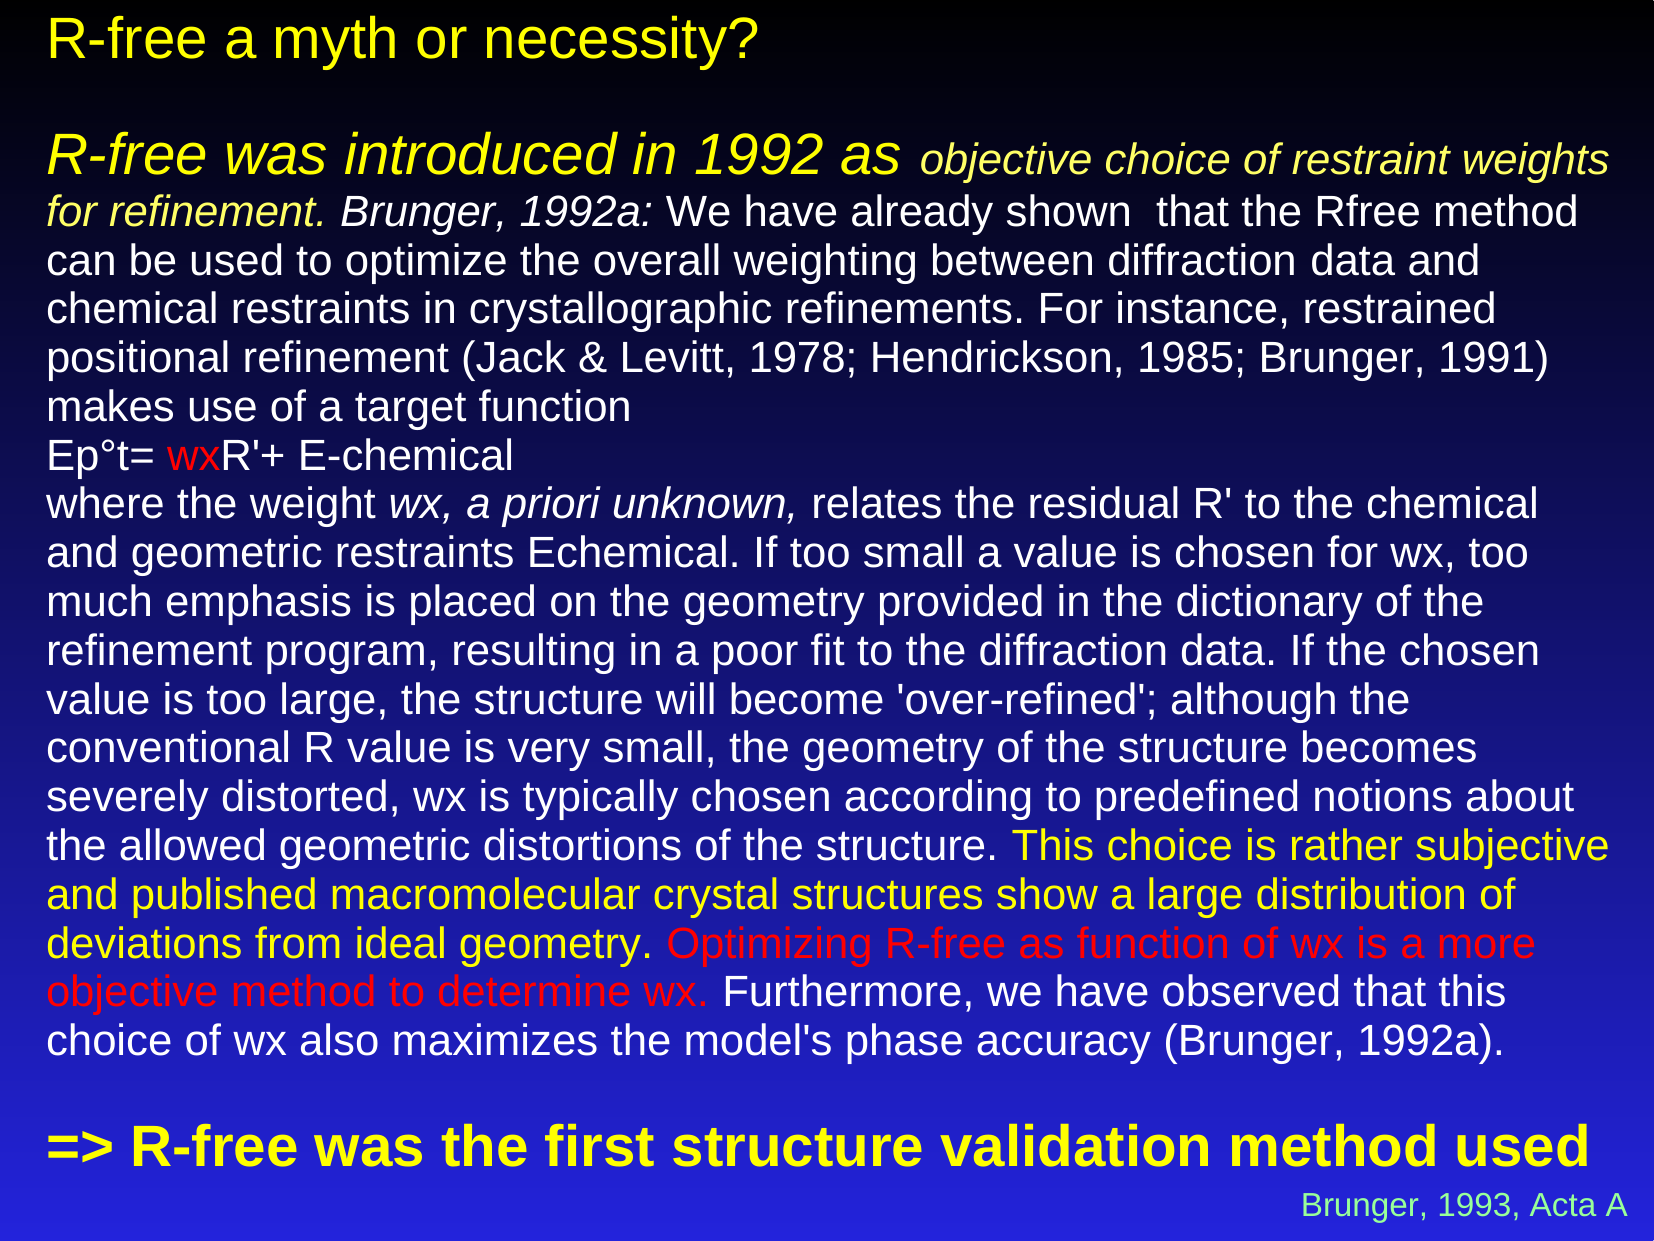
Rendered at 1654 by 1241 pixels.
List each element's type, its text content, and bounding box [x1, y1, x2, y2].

text_box R-free a myth or necessity? R-free was introduced in 1992 as objective choice of restraint weights for refinement. Brunger, 1992a: We have already shown that the Rfree method can be used to optimize the overall weighting between diffraction data and chemical restraints in crystallographic refinements. For instance, restrained positional refinement (Jack & Levitt, 1978; Hendrickson, 1985; Brunger, 1991) makes use of a target function Ep°t= wxR'+ E-chemical where the weight wx, a priori unknown, relates the residual R' to the chemical and geometric restraints Echemical. If too small a value is chosen for wx, too much emphasis is placed on the geometry provided in the dictionary of the refinement program, resulting in a poor fit to the diffraction data. If the chosen value is too large, the structure will become 'over-refined'; although the conventional R value is very small, the geometry of the structure becomes severely distorted, wx is typically chosen according to predefined notions about the allowed geometric distortions of the structure. This choice is rather subjective and published macromolecular crystal structures show a large distribution of deviations from ideal geometry. Optimizing R-free as function of wx is a more objective method to determine wx. Furthermore, we have observed that this choice of wx also maximizes the model's phase accuracy (Brunger, 1992a). => R-free was the first structure validation method used [31, 0, 1630, 531]
text_box Brunger, 1993, Acta A [1286, 1179, 1639, 1235]
